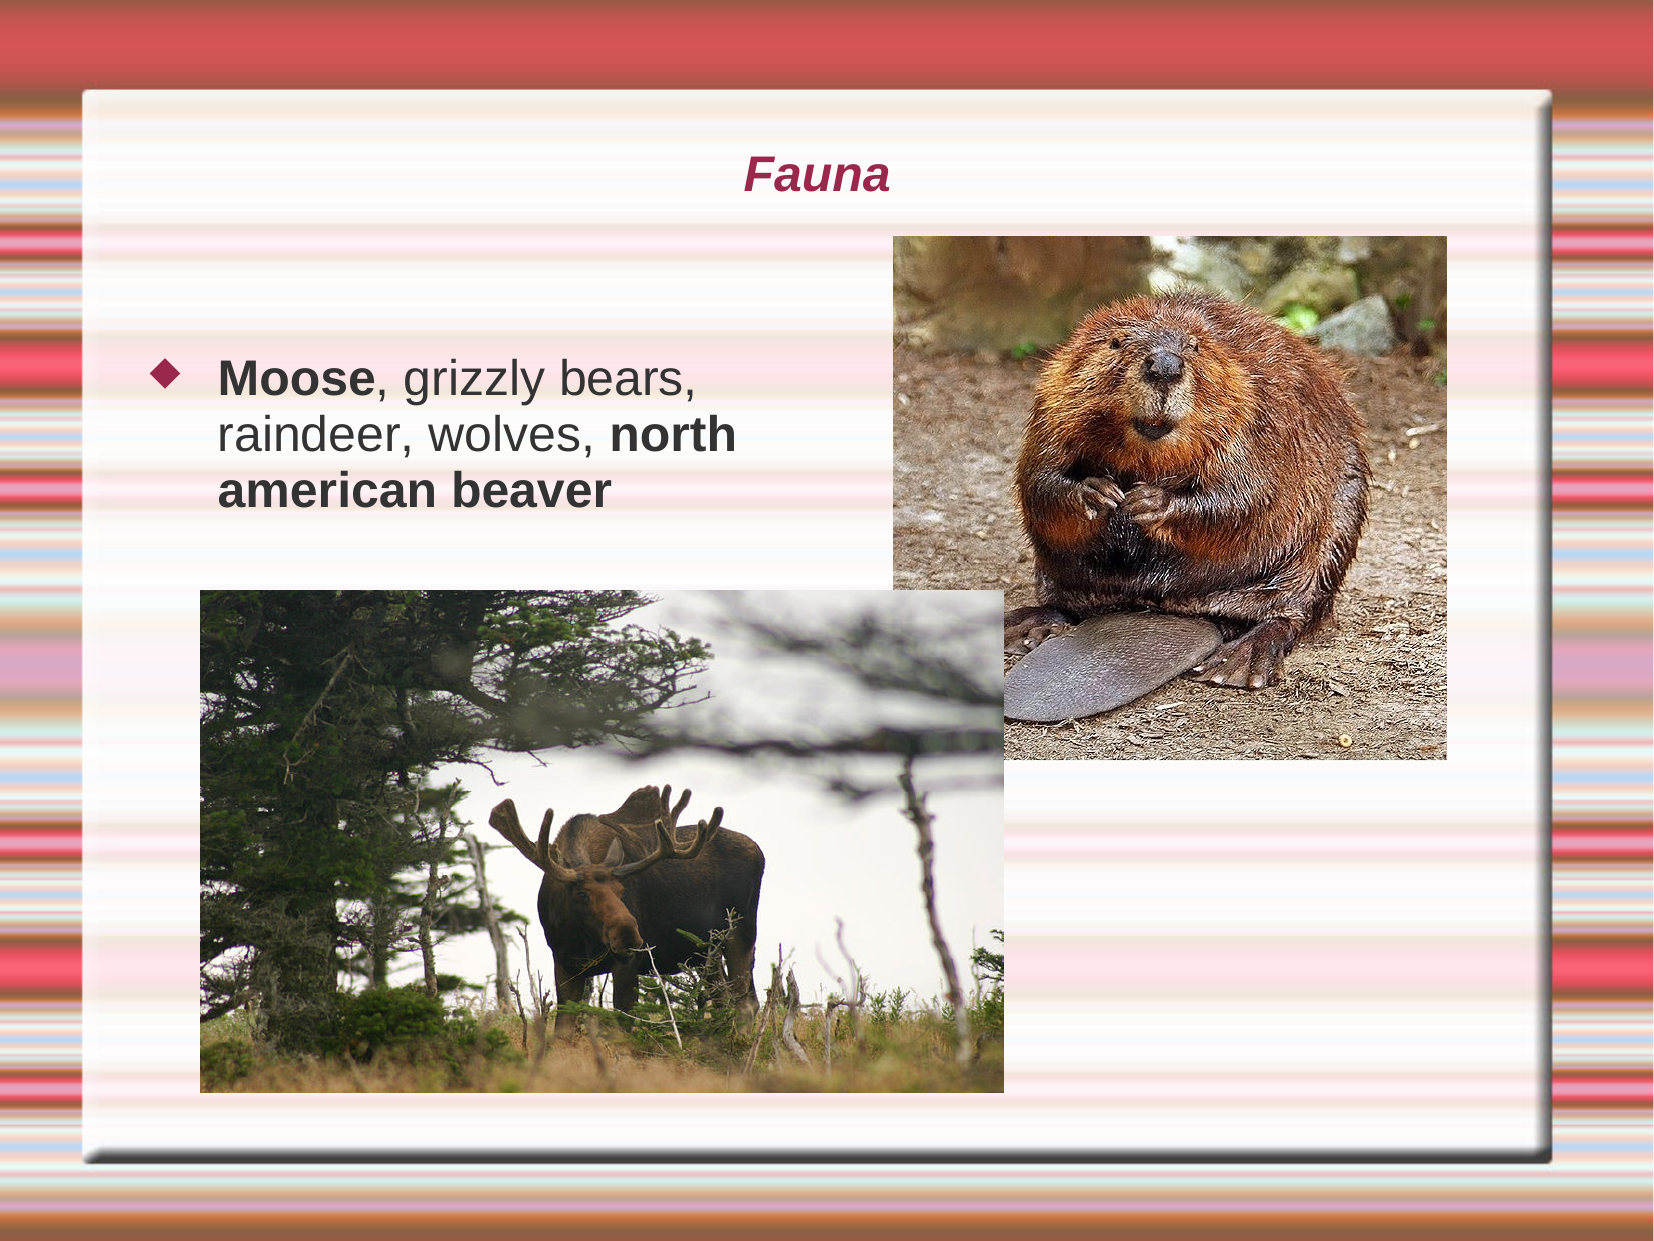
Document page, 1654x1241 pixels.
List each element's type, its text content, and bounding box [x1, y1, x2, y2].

title Fauna [118, 109, 1531, 296]
picture [0, 0, 1654, 1241]
list Moose, grizzly bears, raindeer, wolves, north american beaver [134, 350, 809, 1132]
